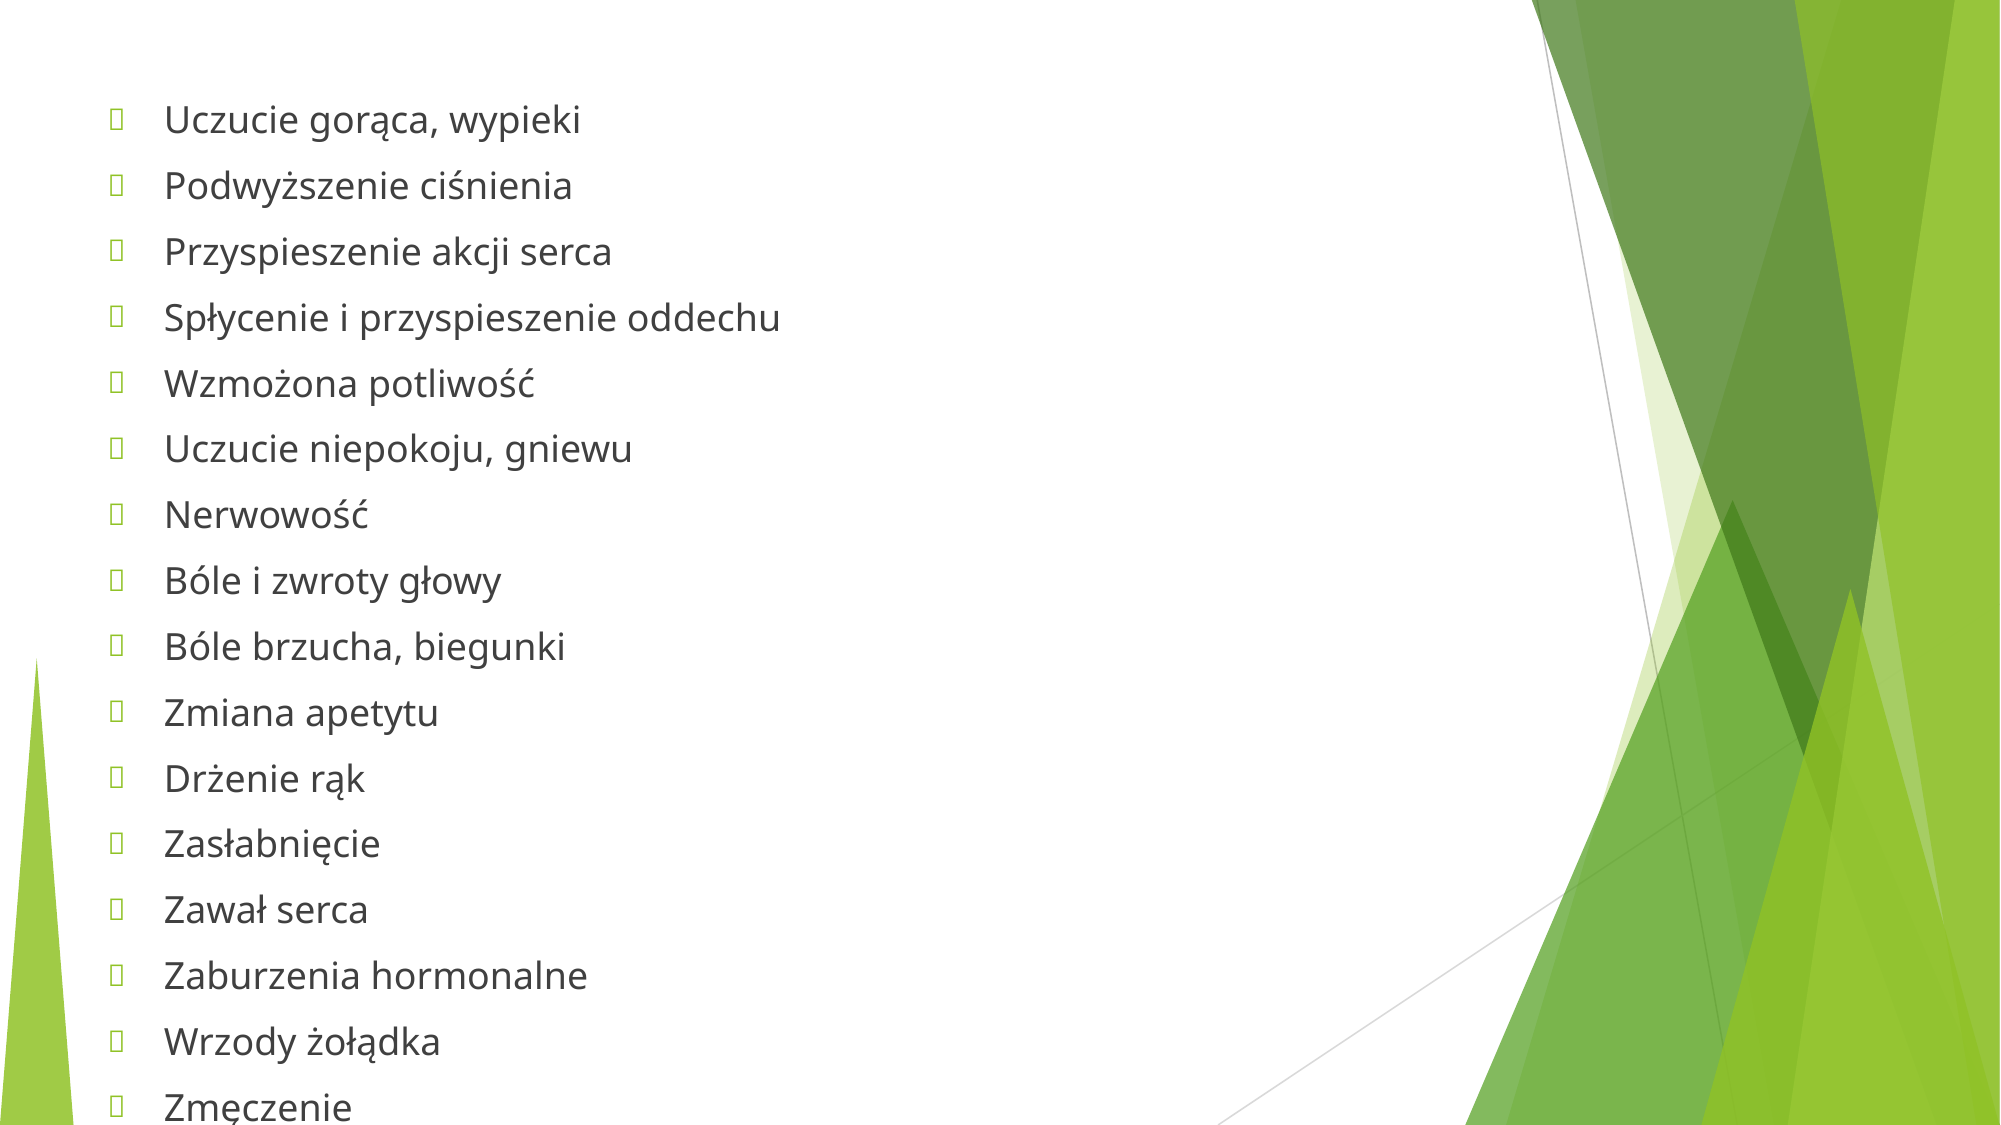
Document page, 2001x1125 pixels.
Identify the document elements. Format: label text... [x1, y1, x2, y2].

list Uczucie gorąca, wypieki Podwyższenie ciśnienia Przyspieszenie akcji serca Spłycenie i przyspieszenie oddechu Wzmożona potliwość Uczucie niepokoju, gniewu Nerwowość Bóle i zwroty głowy Bóle brzucha, biegunki Zmiana apetytu Drżenie rąk Zasłabnięcie Zawał serca Zaburzenia hormonalne Wrzody żołądka Zmęczenie Zaburzenia snu Rozchwianie emocjonalne (płacz, zachowania kompulsywne, brak wiary w siebie) Problemy z koncentracją [92, 88, 1621, 936]
